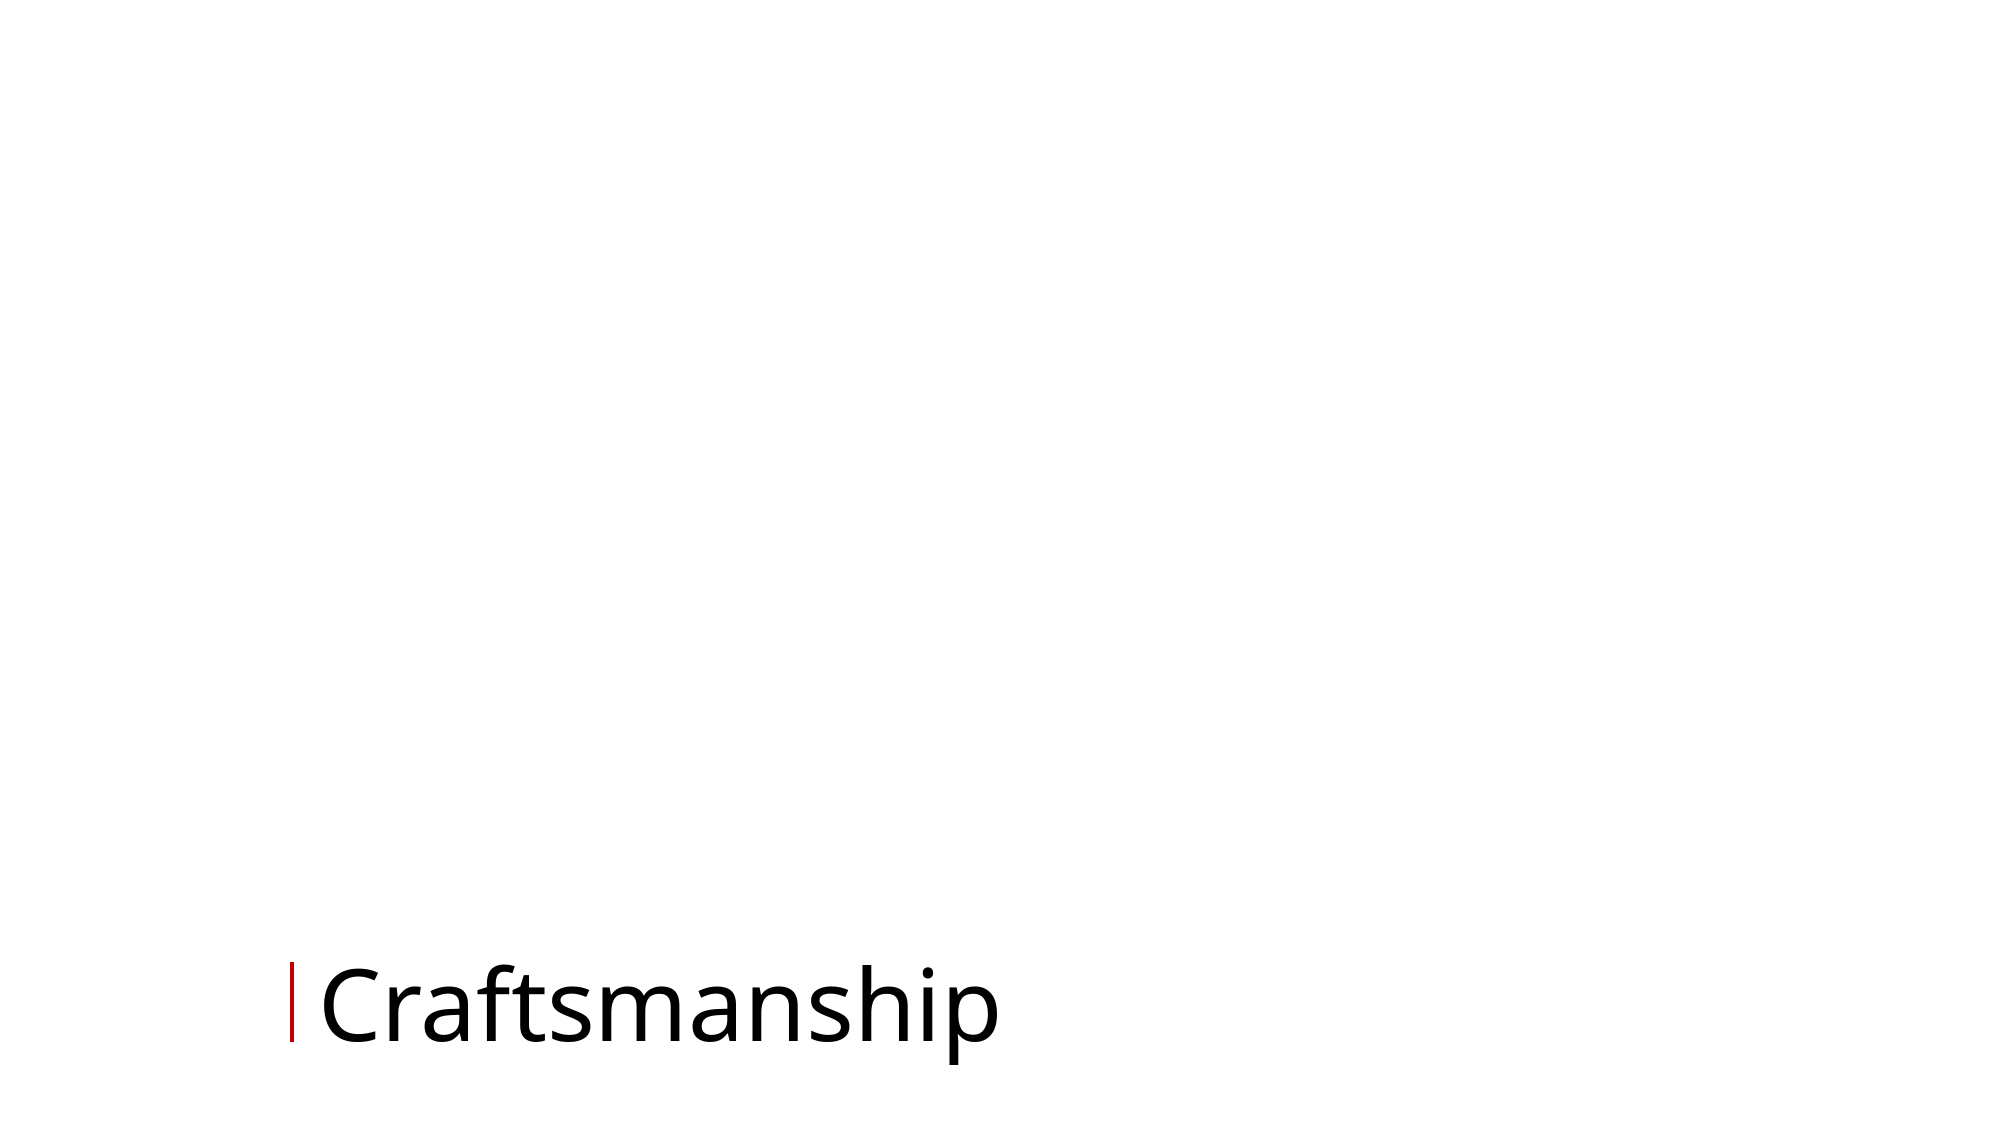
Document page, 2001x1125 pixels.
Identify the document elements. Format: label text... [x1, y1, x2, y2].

text_box Craftsmanship [0, 933, 1661, 1071]
